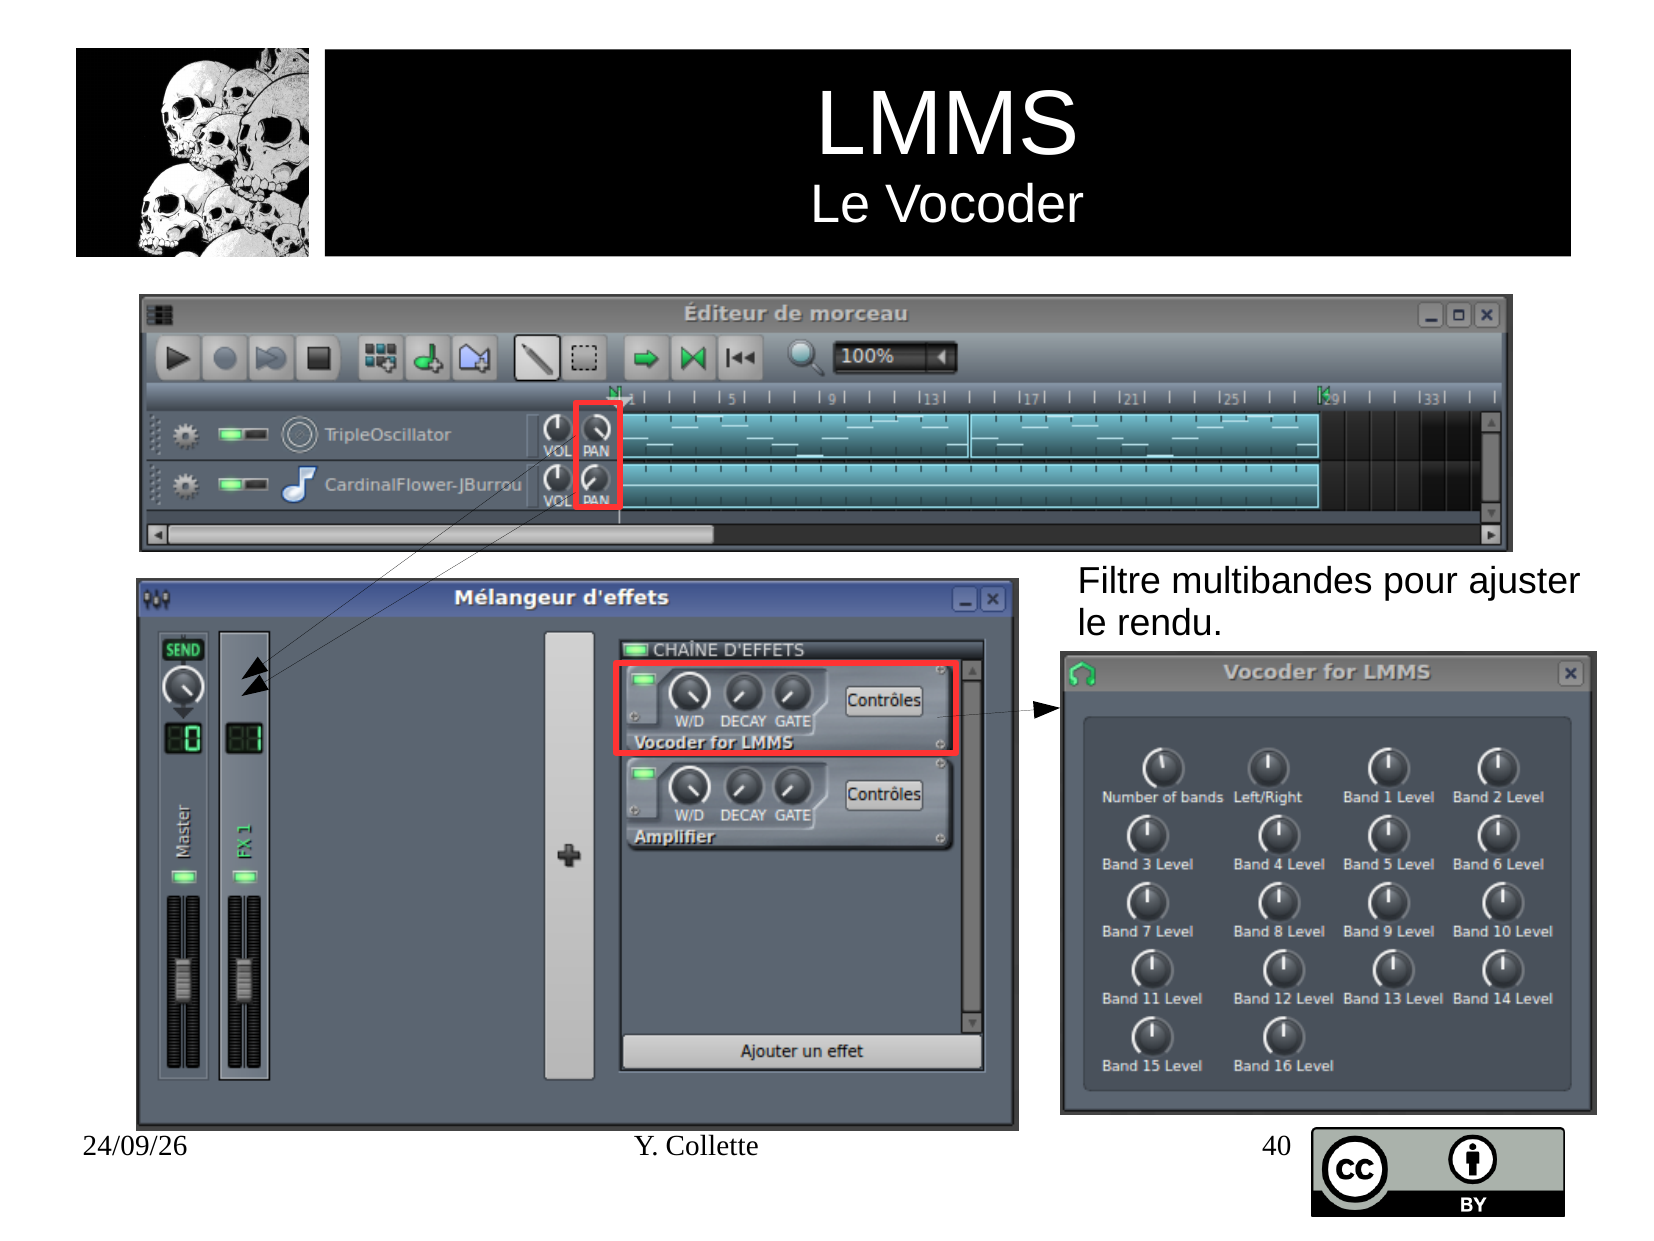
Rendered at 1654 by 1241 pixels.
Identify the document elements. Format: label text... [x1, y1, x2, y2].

picture [1060, 651, 1597, 1116]
text_box Filtre multibandes pour ajuster le rendu. [1062, 551, 1597, 651]
picture [579, 405, 617, 504]
picture [139, 294, 1513, 552]
picture [136, 578, 1019, 1131]
picture [76, 48, 309, 257]
title LMMS Le Vocoder [324, 49, 1571, 257]
picture [418, 439, 573, 552]
picture [260, 578, 433, 681]
picture [619, 666, 953, 750]
picture [1311, 1127, 1565, 1217]
